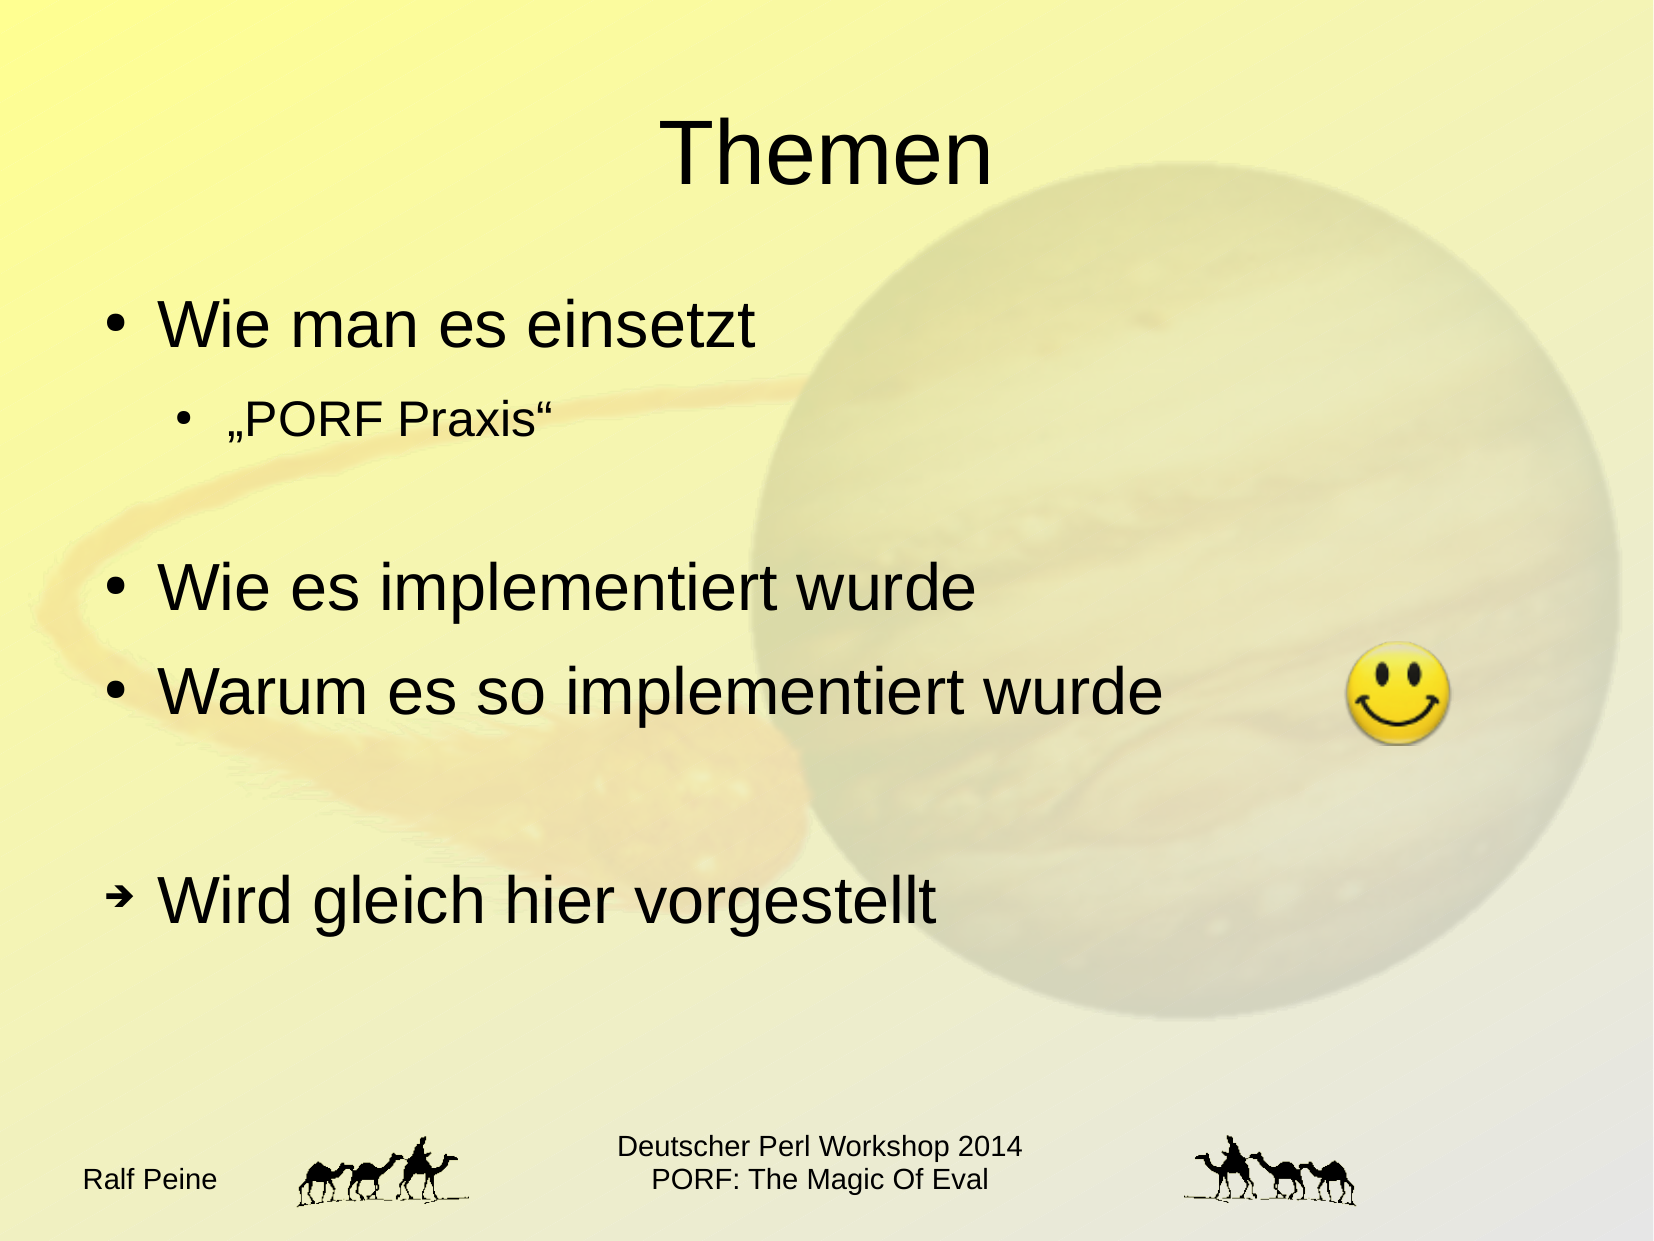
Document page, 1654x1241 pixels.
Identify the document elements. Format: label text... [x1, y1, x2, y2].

picture [1343, 641, 1454, 746]
list Wie man es einsetzt „PORF Praxis“ Wie es implementiert wurde Warum es so implementiert wurde Wird gleich hier vorgestellt [86, 286, 1575, 1106]
picture [3, 138, 1654, 1054]
picture [291, 1134, 469, 1214]
title Themen [82, 49, 1571, 257]
picture [1184, 1133, 1362, 1213]
